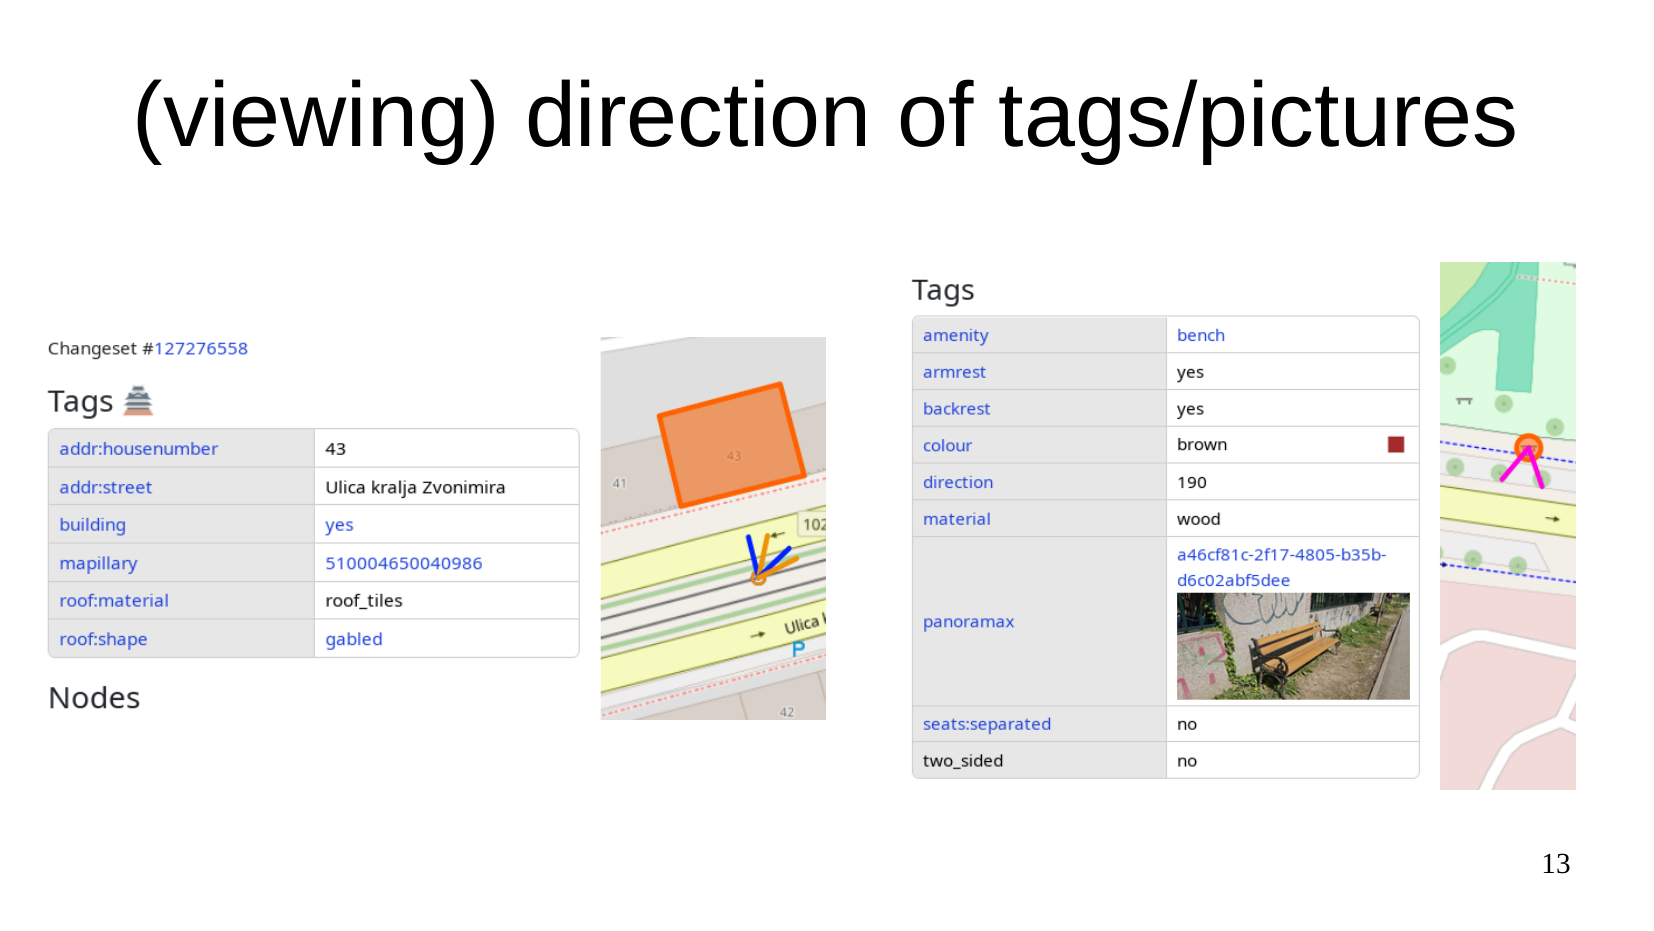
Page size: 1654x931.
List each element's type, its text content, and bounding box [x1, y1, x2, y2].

picture [893, 262, 1576, 790]
picture [28, 337, 826, 720]
title (viewing) direction of tags/pictures [82, 37, 1571, 193]
